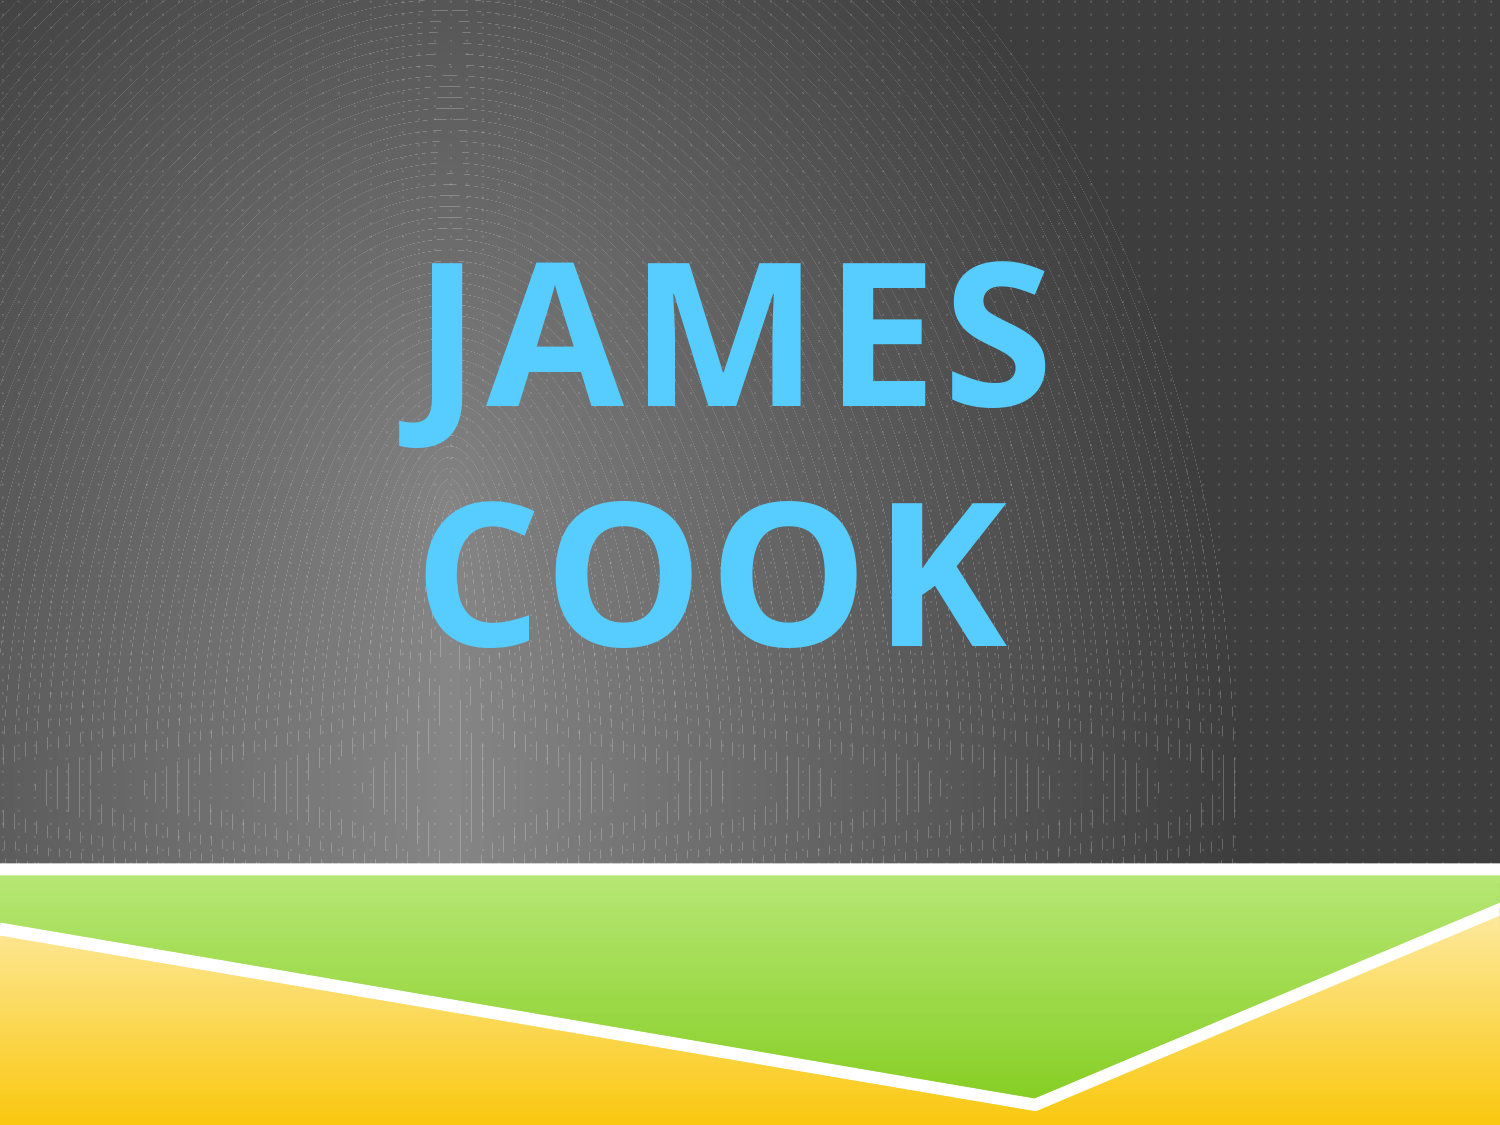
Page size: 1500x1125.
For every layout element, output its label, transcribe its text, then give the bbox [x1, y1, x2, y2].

subtitle [1128, 810, 1471, 894]
title JAMES COOK [414, 229, 1100, 695]
